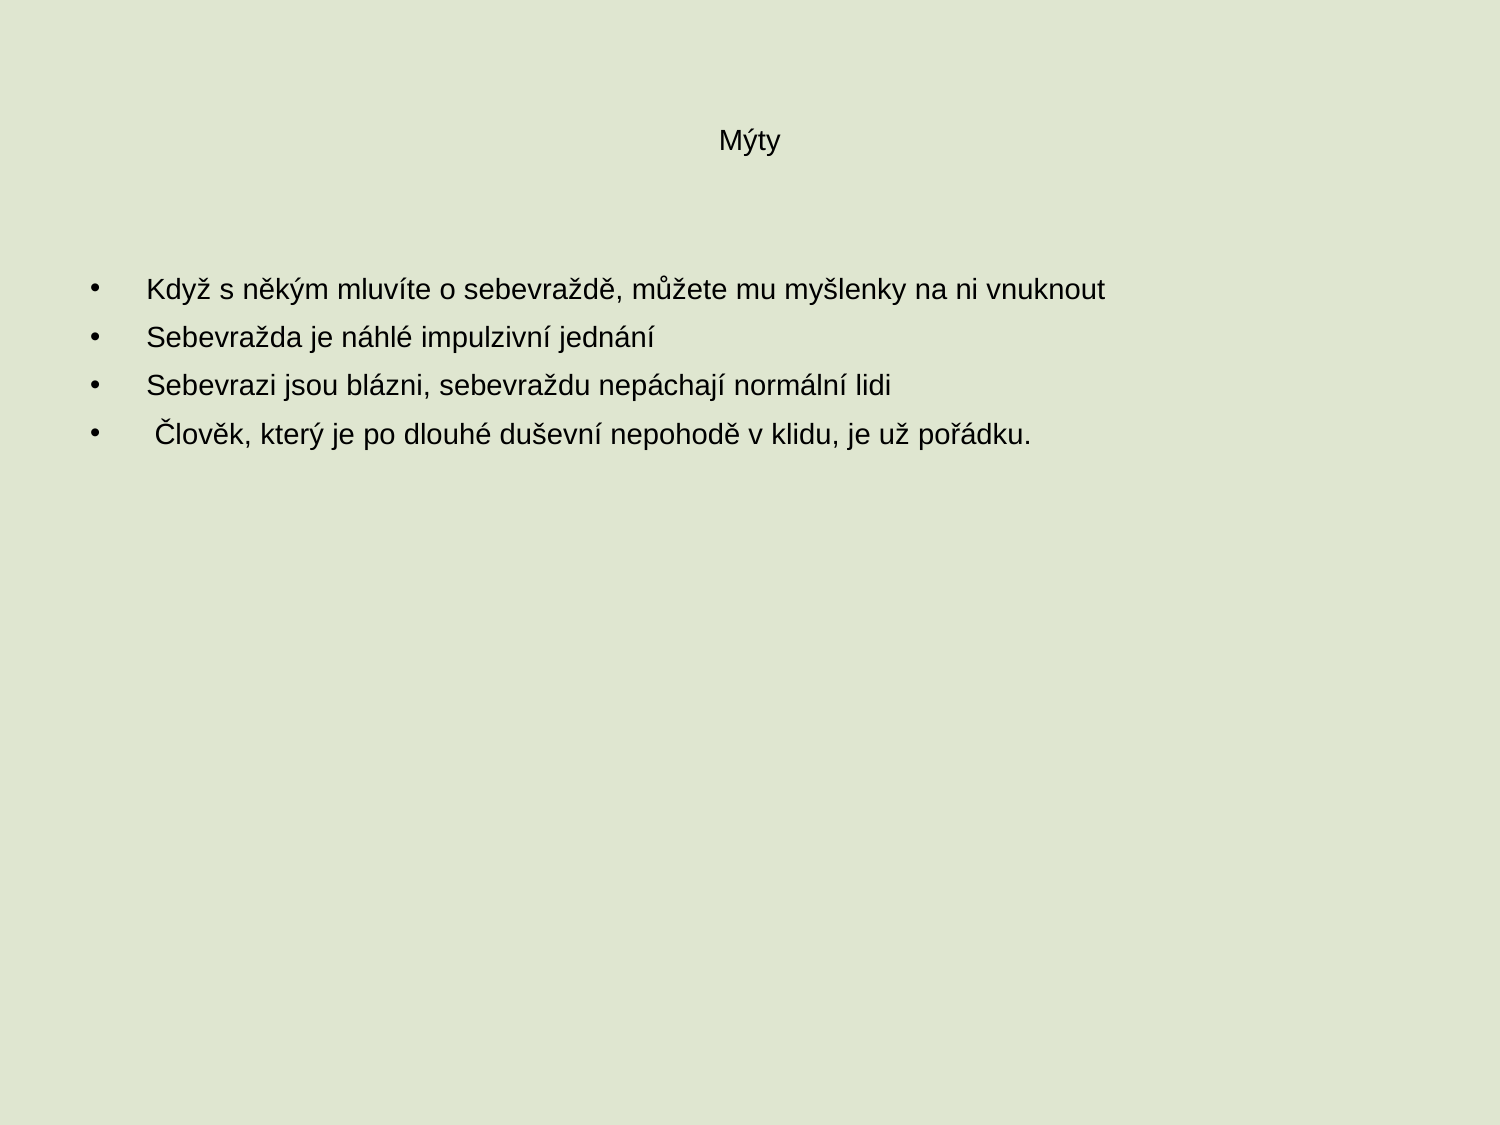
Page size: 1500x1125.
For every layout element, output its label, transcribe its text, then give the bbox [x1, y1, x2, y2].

list Když s někým mluvíte o sebevraždě, můžete mu myšlenky na ni vnuknout Sebevražda je náhlé impulzivní jednání Sebevrazi jsou blázni, sebevraždu nepáchají normální lidi Člověk, který je po dlouhé duševní nepohodě v klidu, je už pořádku. [75, 262, 1425, 1005]
title Mýty [75, 45, 1425, 233]
